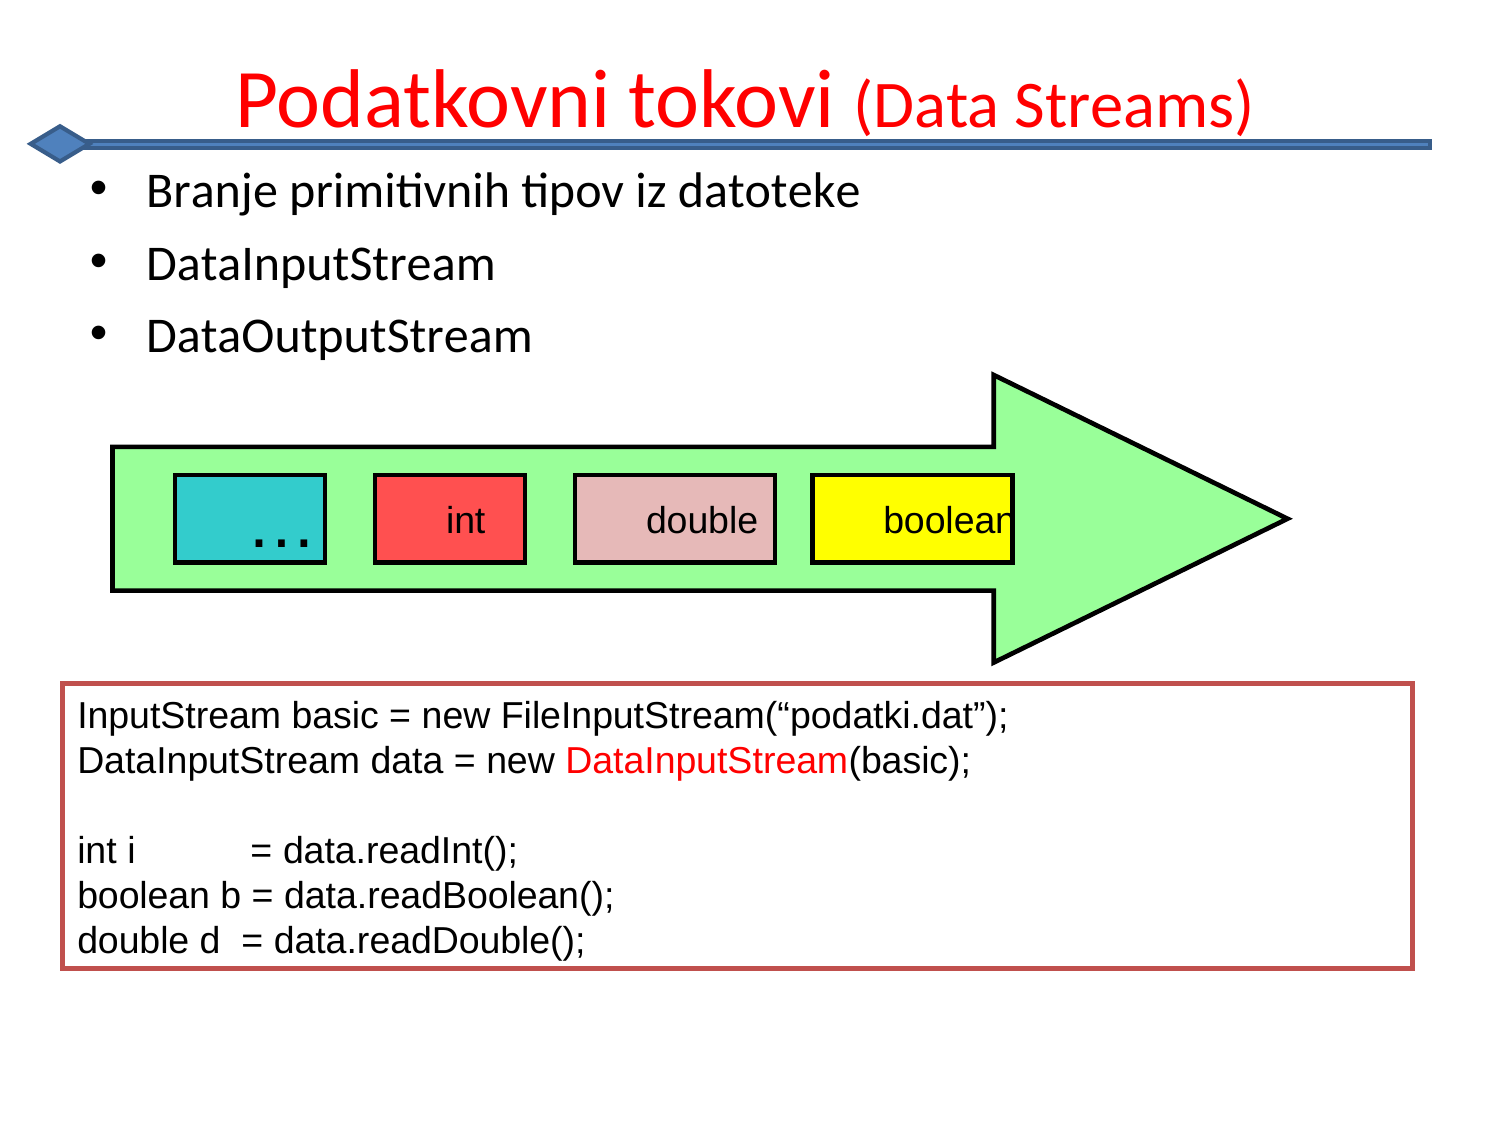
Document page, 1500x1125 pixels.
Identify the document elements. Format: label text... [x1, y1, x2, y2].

text_box InputStream basic = new FileInputStream(“podatki.dat”); DataInputStream data = new DataInputStream(basic); int i = data.readInt(); boolean b = data.readBoolean(); double d = data.readDouble(); [62, 683, 1413, 969]
text_box double [575, 474, 775, 563]
text_box Branje primitivnih tipov iz datoteke DataInputStream DataOutputStream [75, 149, 1351, 683]
text_box [112, 375, 1288, 663]
text_box boolean [812, 474, 1013, 563]
text_box … [174, 474, 325, 563]
title Podatkovni tokovi (Data Streams) [70, 0, 1421, 188]
text_box int [375, 474, 526, 563]
